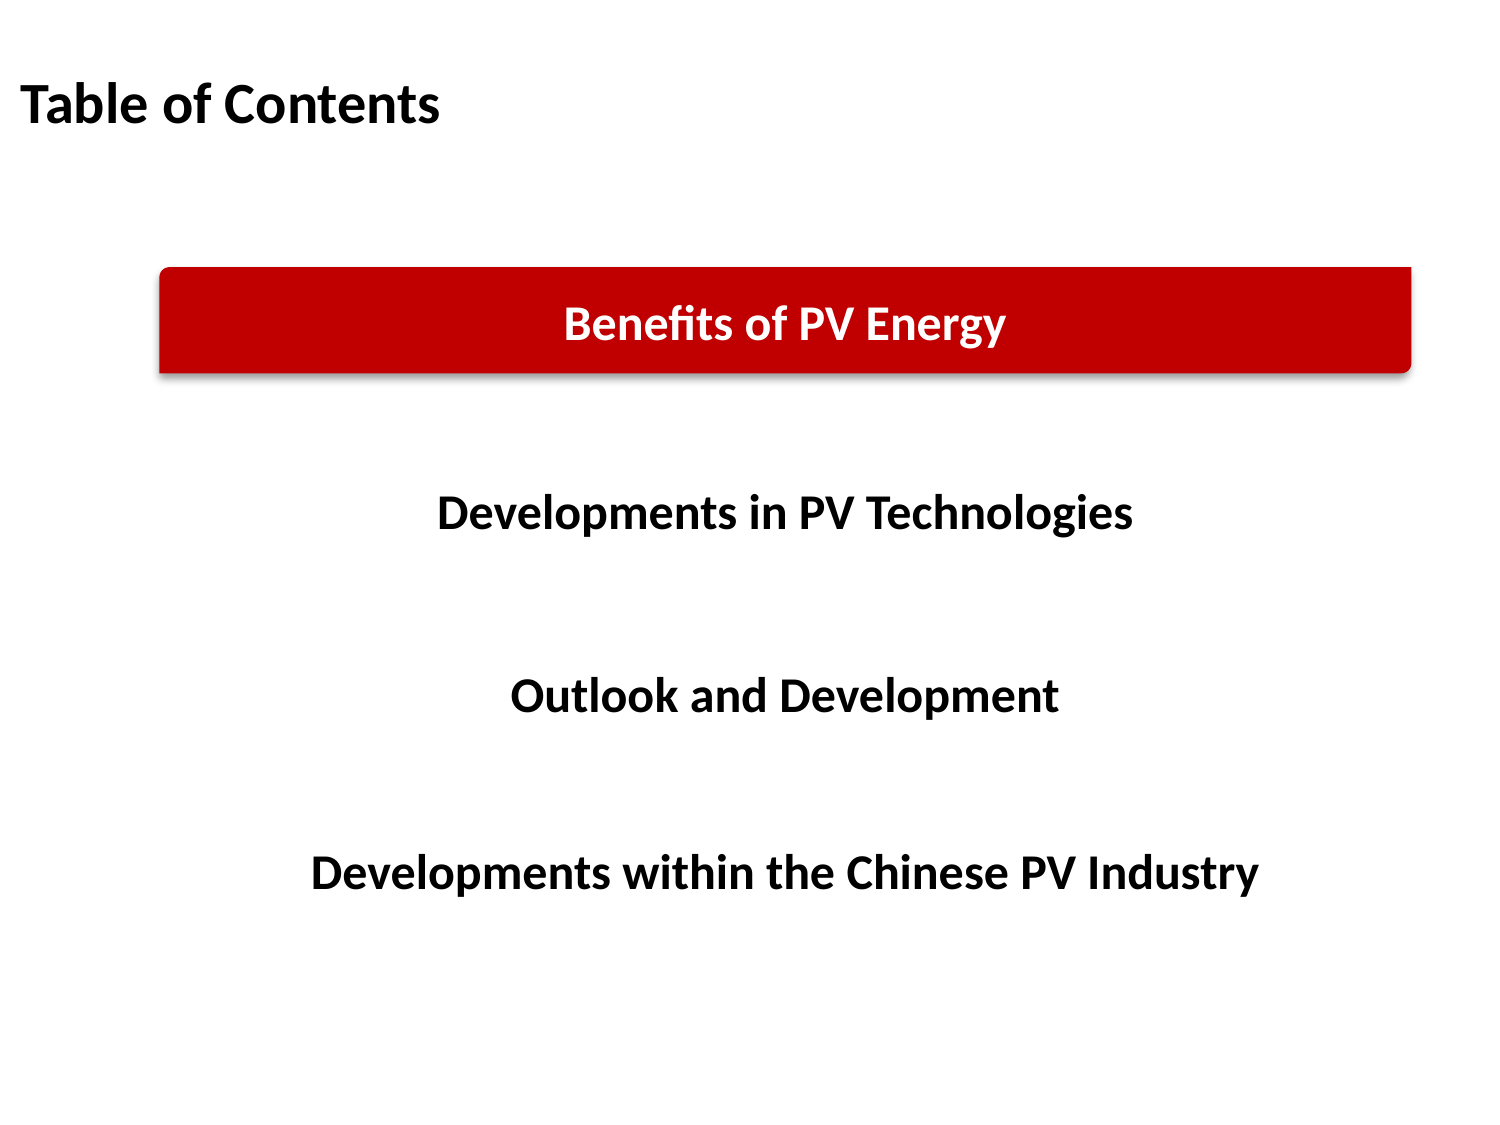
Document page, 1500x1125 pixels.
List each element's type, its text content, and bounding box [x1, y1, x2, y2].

text_box Outlook and Development [159, 644, 1412, 740]
text_box Benefits of PV Energy [159, 267, 1412, 374]
title Table of Contents [5, 54, 1047, 147]
text_box Developments in PV Technologies [159, 455, 1412, 563]
text_box Developments within the Chinese PV Industry [159, 822, 1412, 917]
